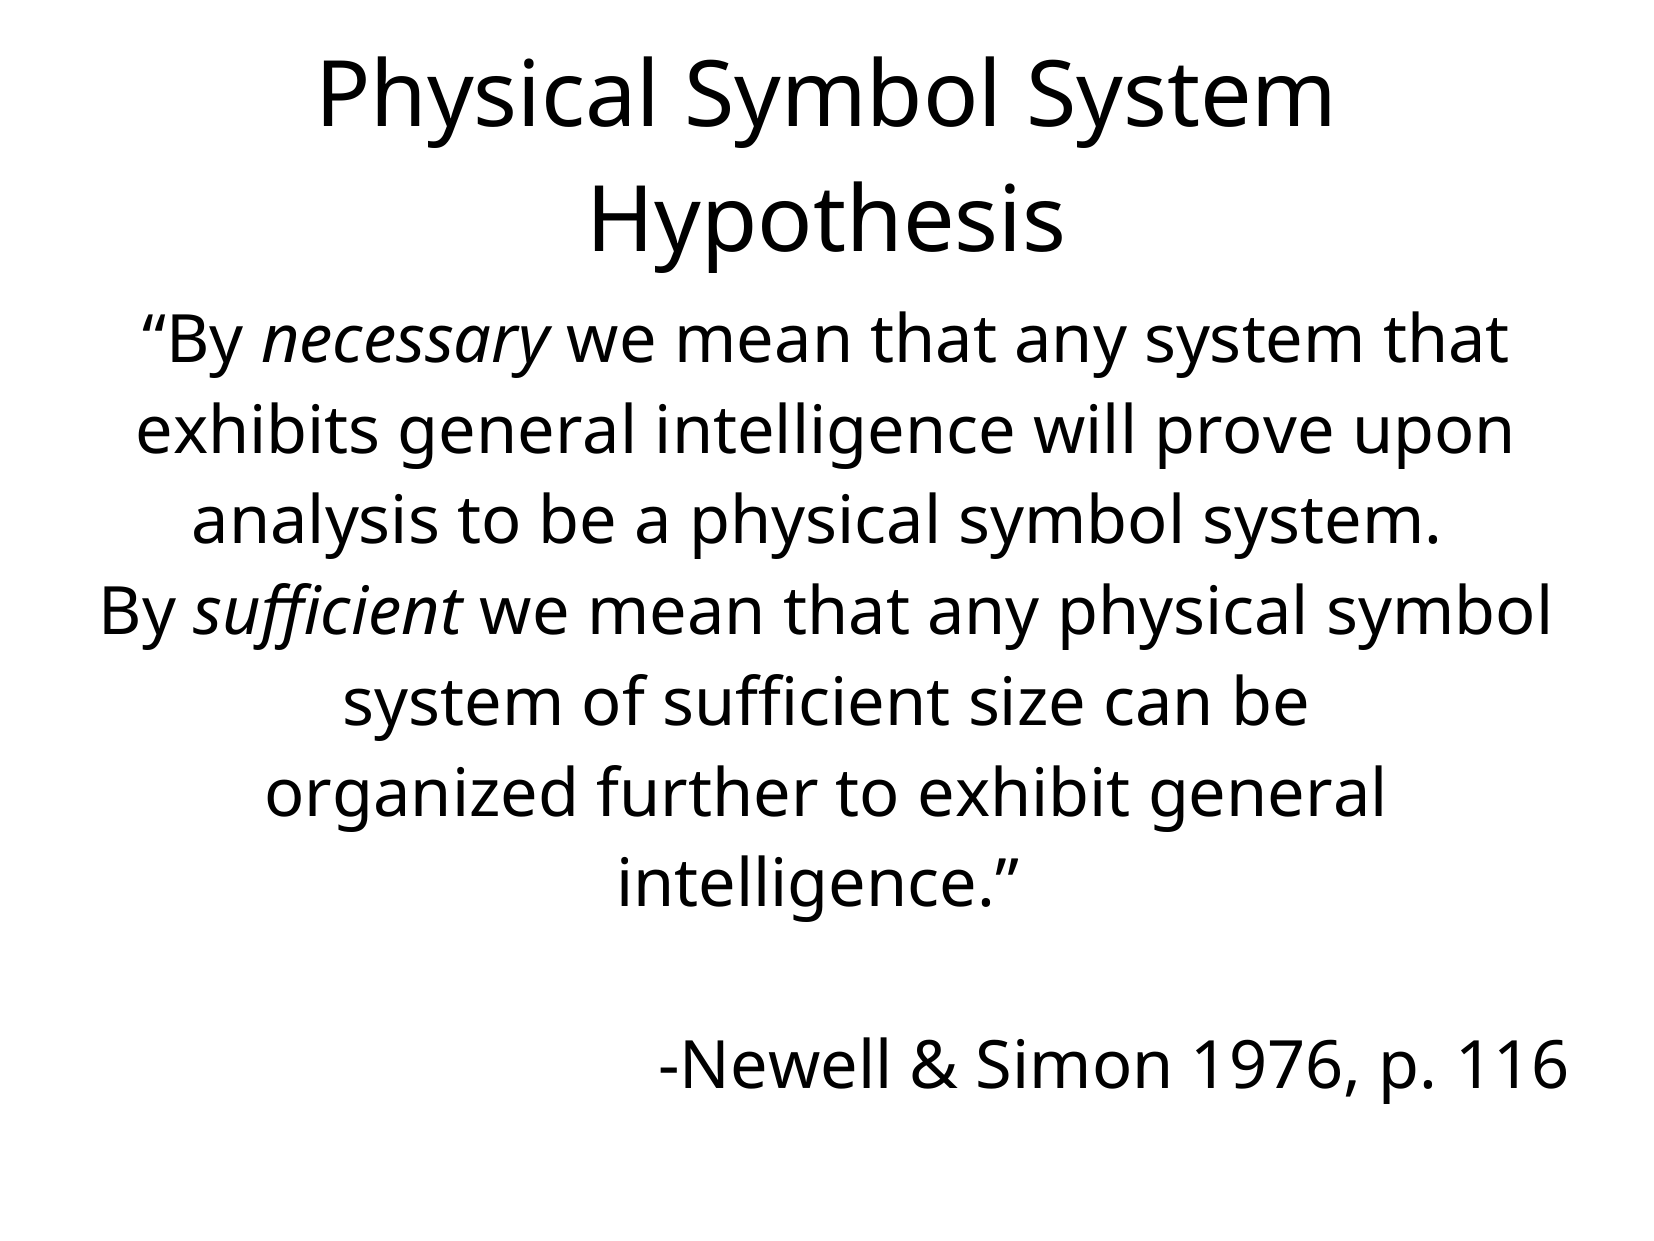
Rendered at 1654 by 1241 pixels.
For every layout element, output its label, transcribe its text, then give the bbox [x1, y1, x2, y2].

title Physical Symbol System Hypothesis [82, 49, 1571, 257]
subtitle “By necessary we mean that any system that exhibits general intelligence will prove upon analysis to be a physical symbol system. By sufficient we mean that any physical symbol system of sufficient size can be organized further to exhibit general intelligence.” -Newell & Simon 1976, p. 116 [82, 290, 1571, 1109]
